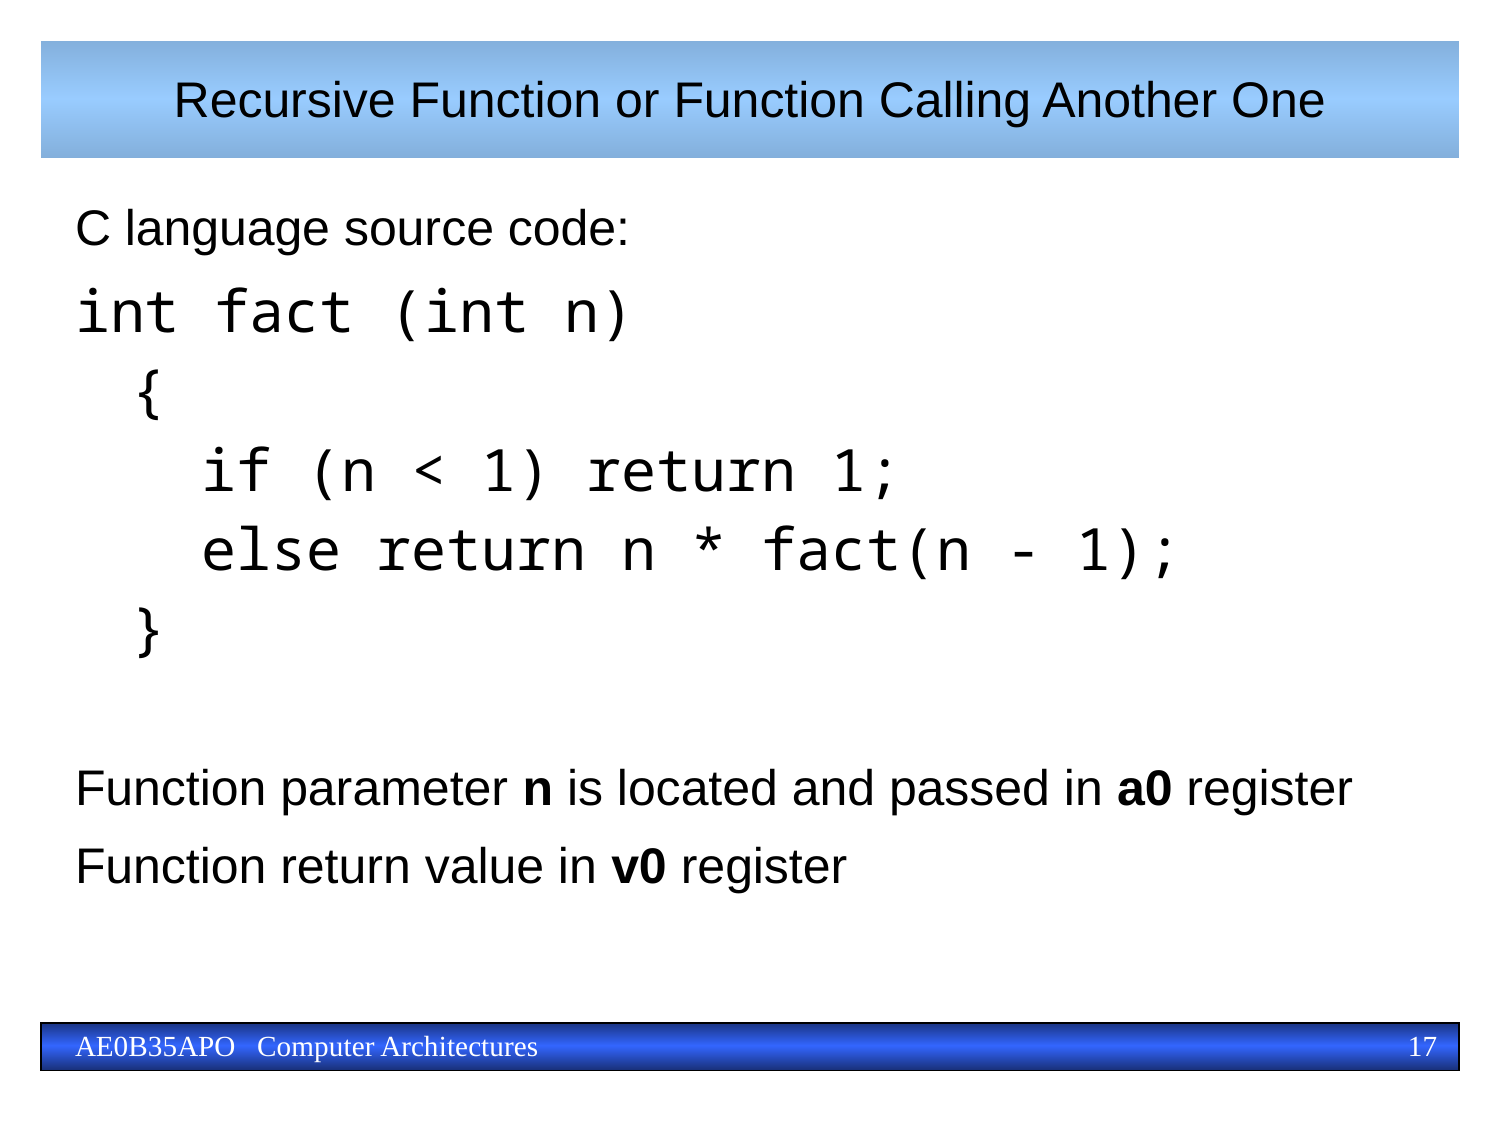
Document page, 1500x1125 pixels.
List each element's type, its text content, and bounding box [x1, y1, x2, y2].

title Recursive Function or Function Calling Another One [41, 41, 1459, 158]
list C language source code: int fact (int n) { if (n < 1) return 1; else return n * fact(n - 1); } Function parameter n is located and passed in a0 register Function return value in v0 register [75, 199, 1426, 916]
